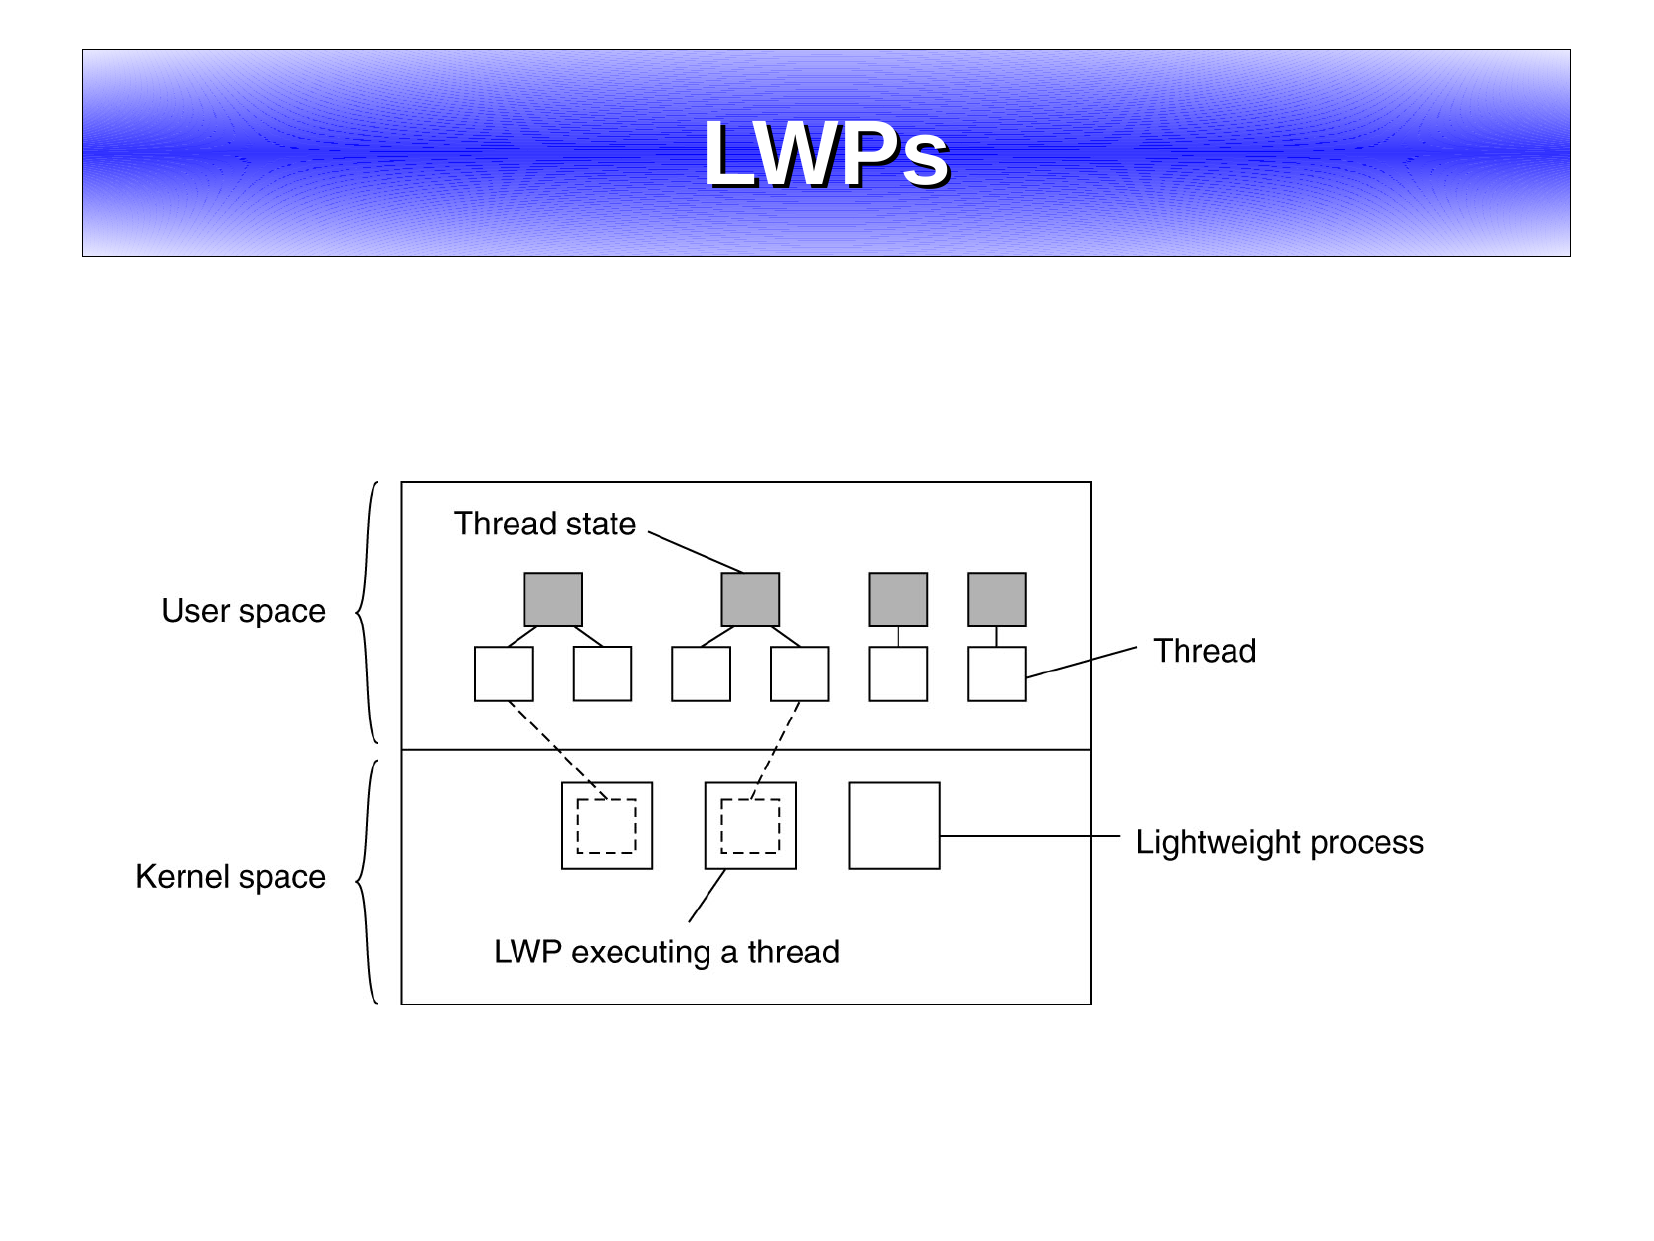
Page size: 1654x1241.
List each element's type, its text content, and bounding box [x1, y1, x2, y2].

picture [135, 481, 1424, 1006]
title LWPs [82, 49, 1571, 257]
